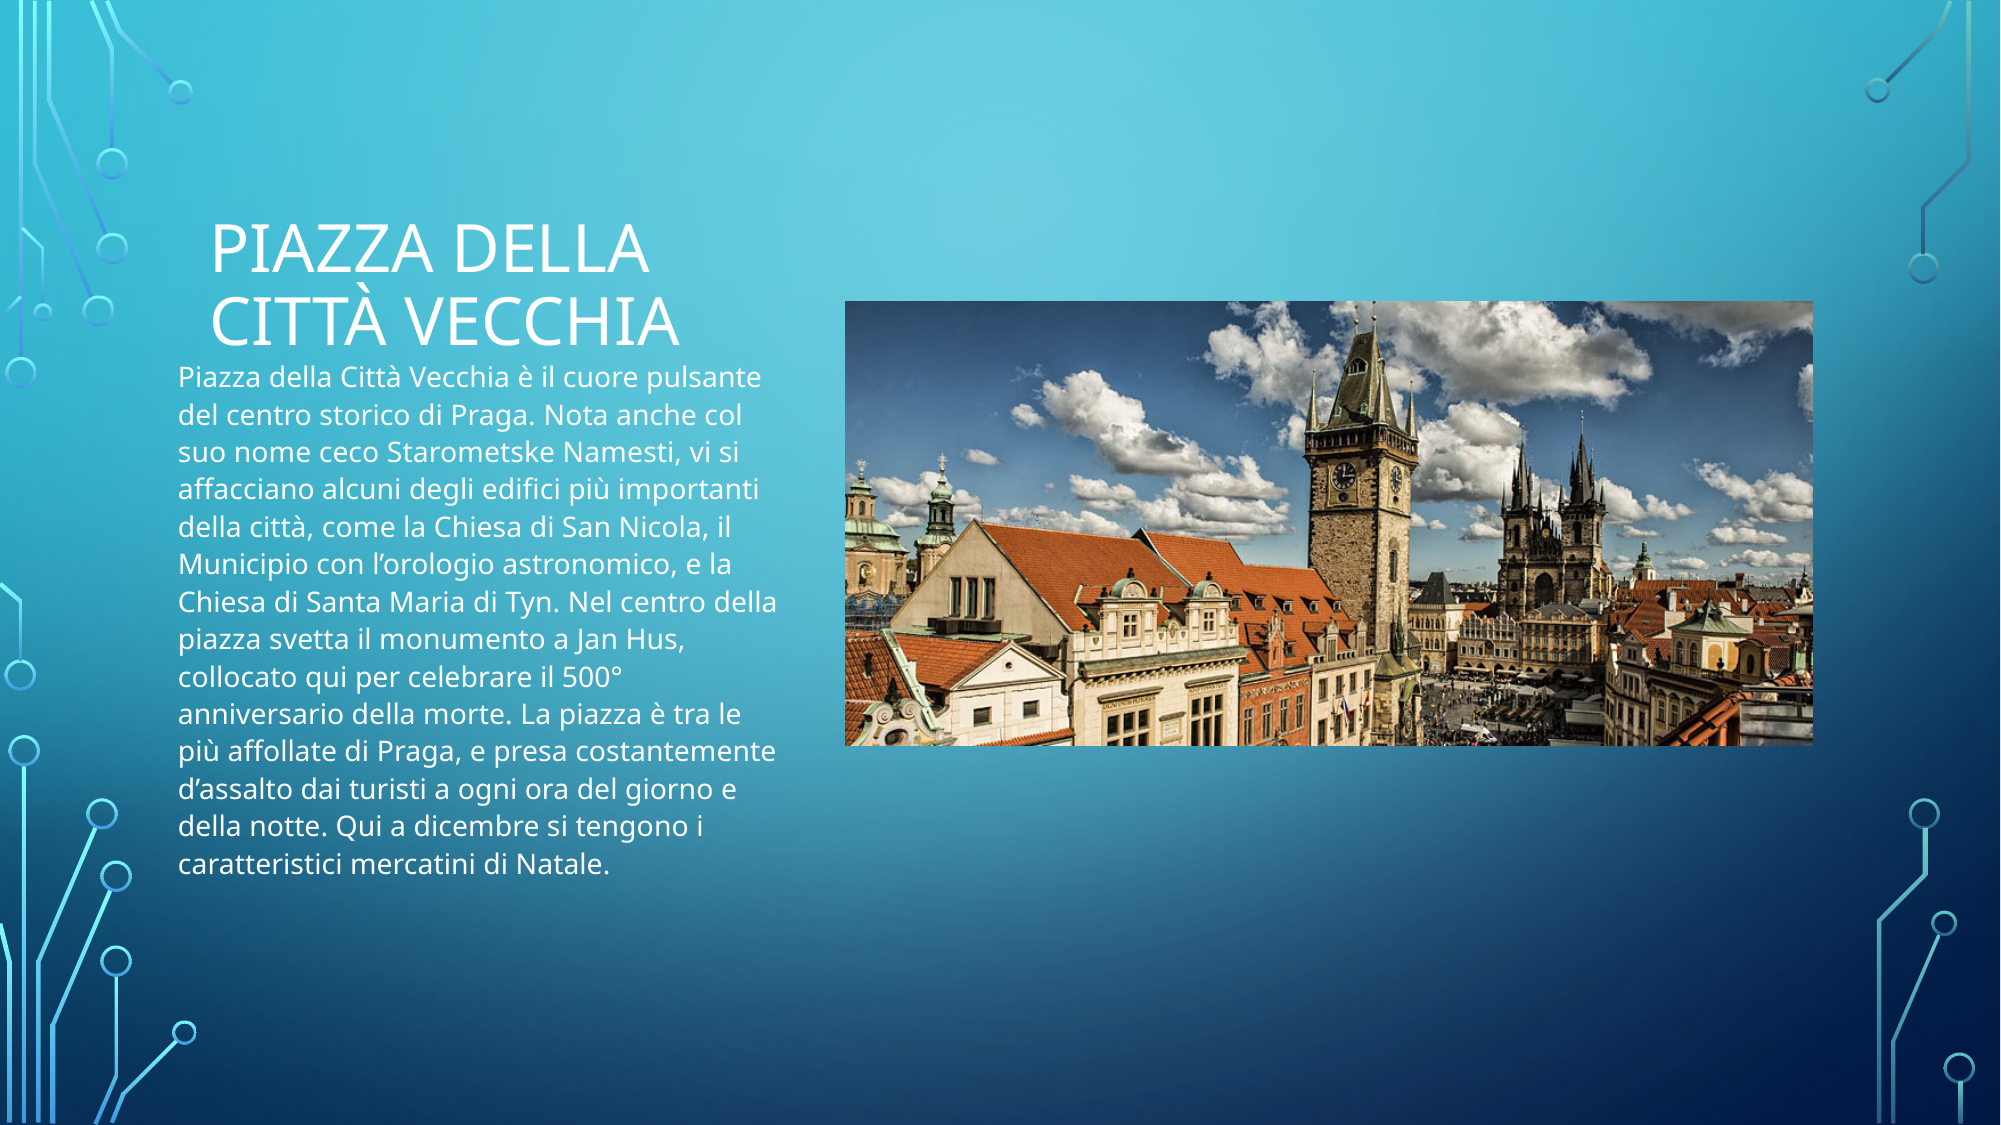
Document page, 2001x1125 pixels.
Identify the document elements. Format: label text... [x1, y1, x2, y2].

picture [845, 301, 1813, 746]
title Piazza della città vecchia [194, 97, 827, 367]
list Piazza della Città Vecchia è il cuore pulsante del centro storico di Praga. Nota anche col suo nome ceco Starometske Namesti, vi si affacciano alcuni degli edifici più importanti della città, come la Chiesa di San Nicola, il Municipio con l’orologio astronomico, e la Chiesa di Santa Maria di Tyn. Nel centro della piazza svetta il monumento a Jan Hus, collocato qui per celebrare il 500° anniversario della morte. La piazza è tra le più affollate di Praga, e presa costantemente d’assalto dai turisti a ogni ora del giorno e della notte. Qui a dicembre si tengono i caratteristici mercatini di Natale. [162, 348, 796, 930]
